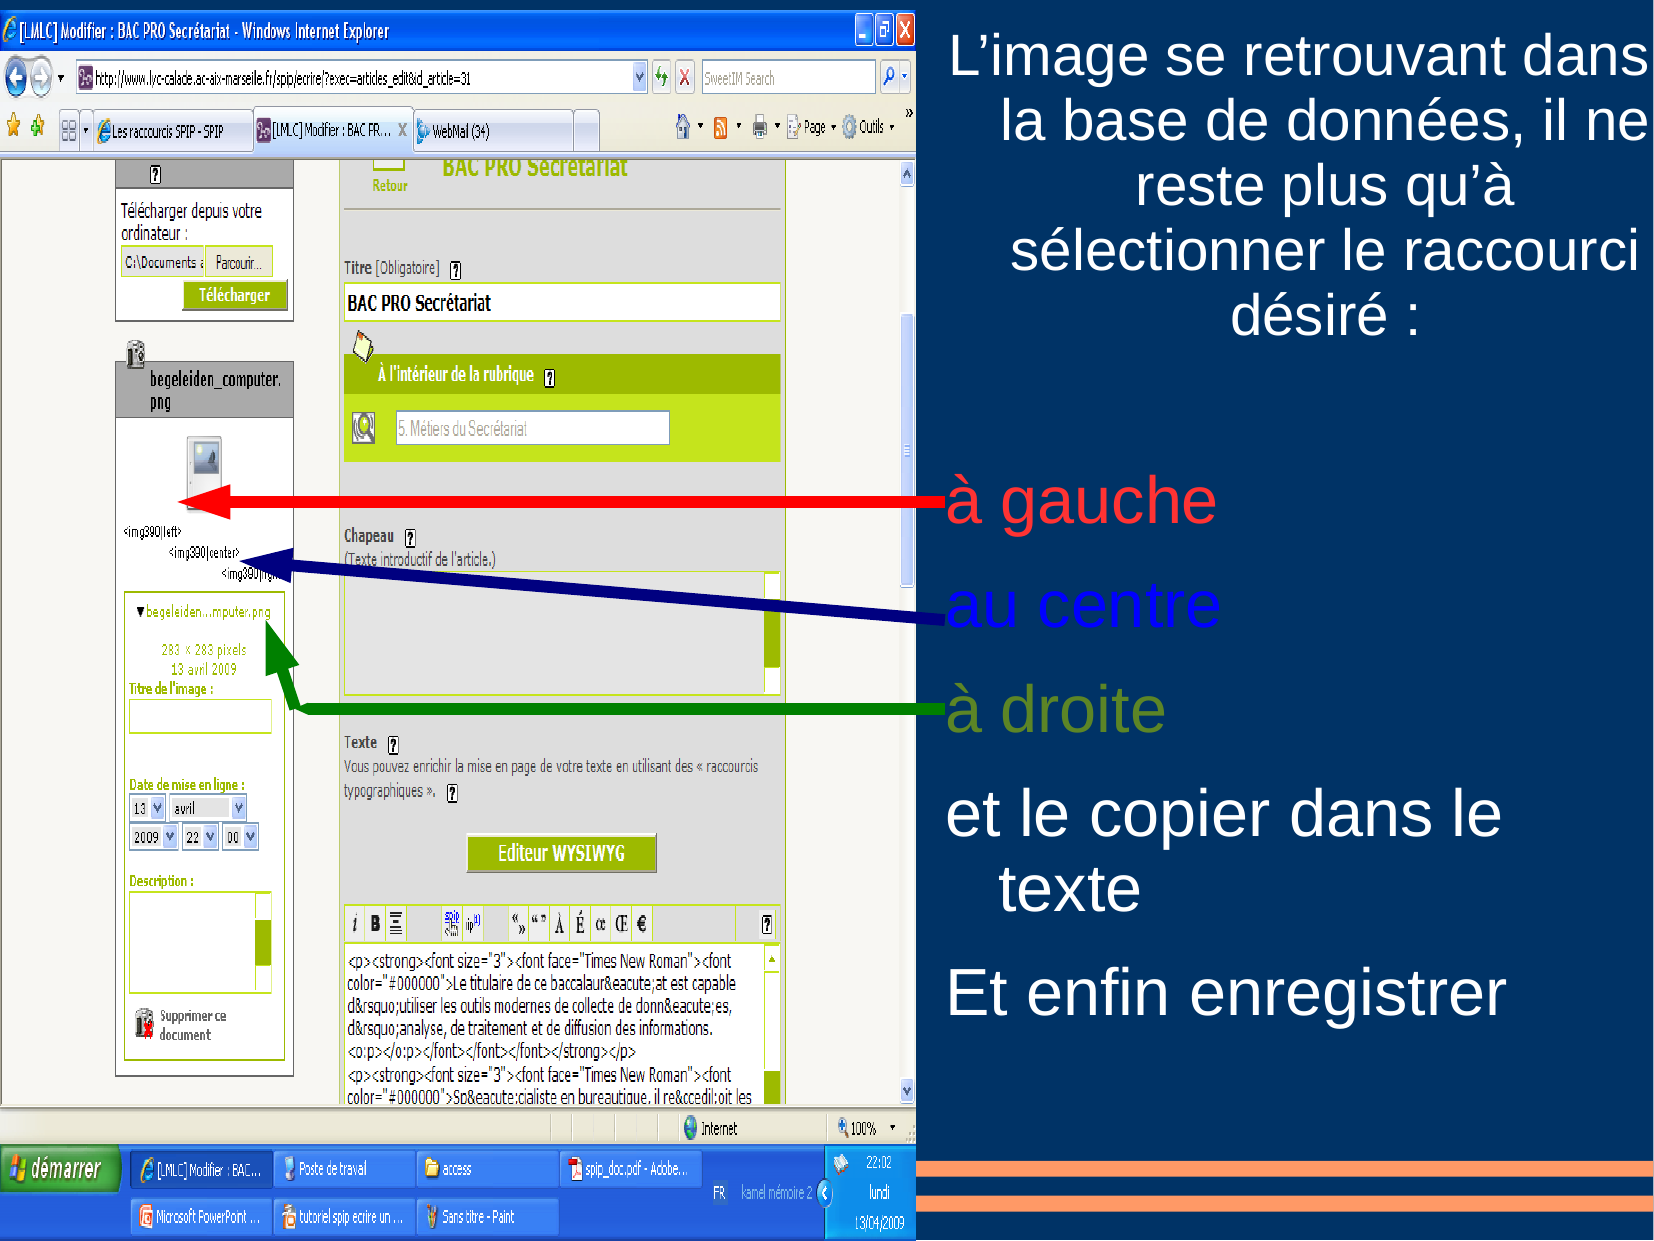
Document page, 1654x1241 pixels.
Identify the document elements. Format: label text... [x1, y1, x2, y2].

picture [0, 10, 916, 1241]
list L’image se retrouvant dans la base de données, il ne reste plus qu’à sélectionner le raccourci désiré : à gauche au centre à droite et le copier dans le texte Et enfin enregistrer [927, 23, 1654, 1152]
